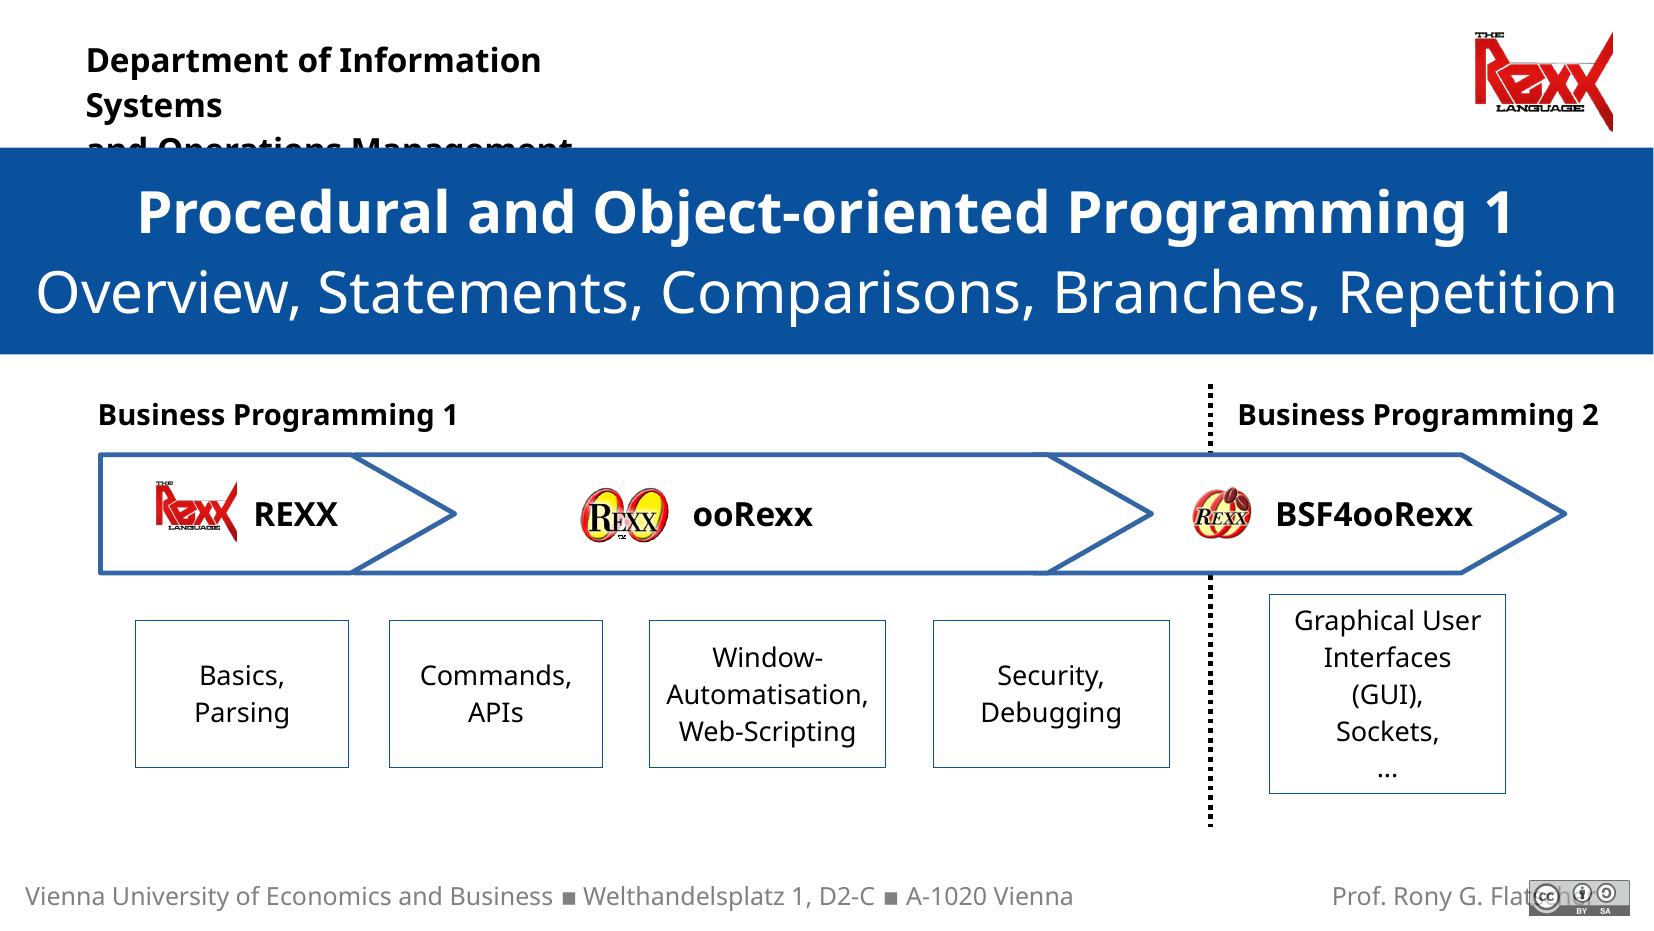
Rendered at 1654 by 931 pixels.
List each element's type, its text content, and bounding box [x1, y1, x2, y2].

text_box Business Programming 2 [1222, 386, 1654, 440]
title Procedural and Object-oriented Programming 1 Overview, Statements, Comparisons, Branches, Repetition [0, 147, 1654, 355]
text_box BSF4ooRexx [1049, 454, 1566, 573]
text_box Commands, APIs [389, 620, 603, 768]
text_box REXX [100, 454, 455, 573]
picture [578, 484, 670, 544]
picture [153, 476, 237, 548]
text_box Business Programming 1 [82, 386, 514, 440]
picture [1470, 23, 1613, 142]
text_box ooRexx [354, 454, 1152, 573]
text_box Window-Automatisation, Web-Scripting [649, 620, 886, 768]
text_box Security, Debugging [933, 620, 1170, 768]
text_box Graphical User Interfaces (GUI), Sockets, ... [1269, 616, 1506, 772]
text_box Basics, Parsing [135, 620, 349, 768]
picture [1192, 484, 1252, 544]
